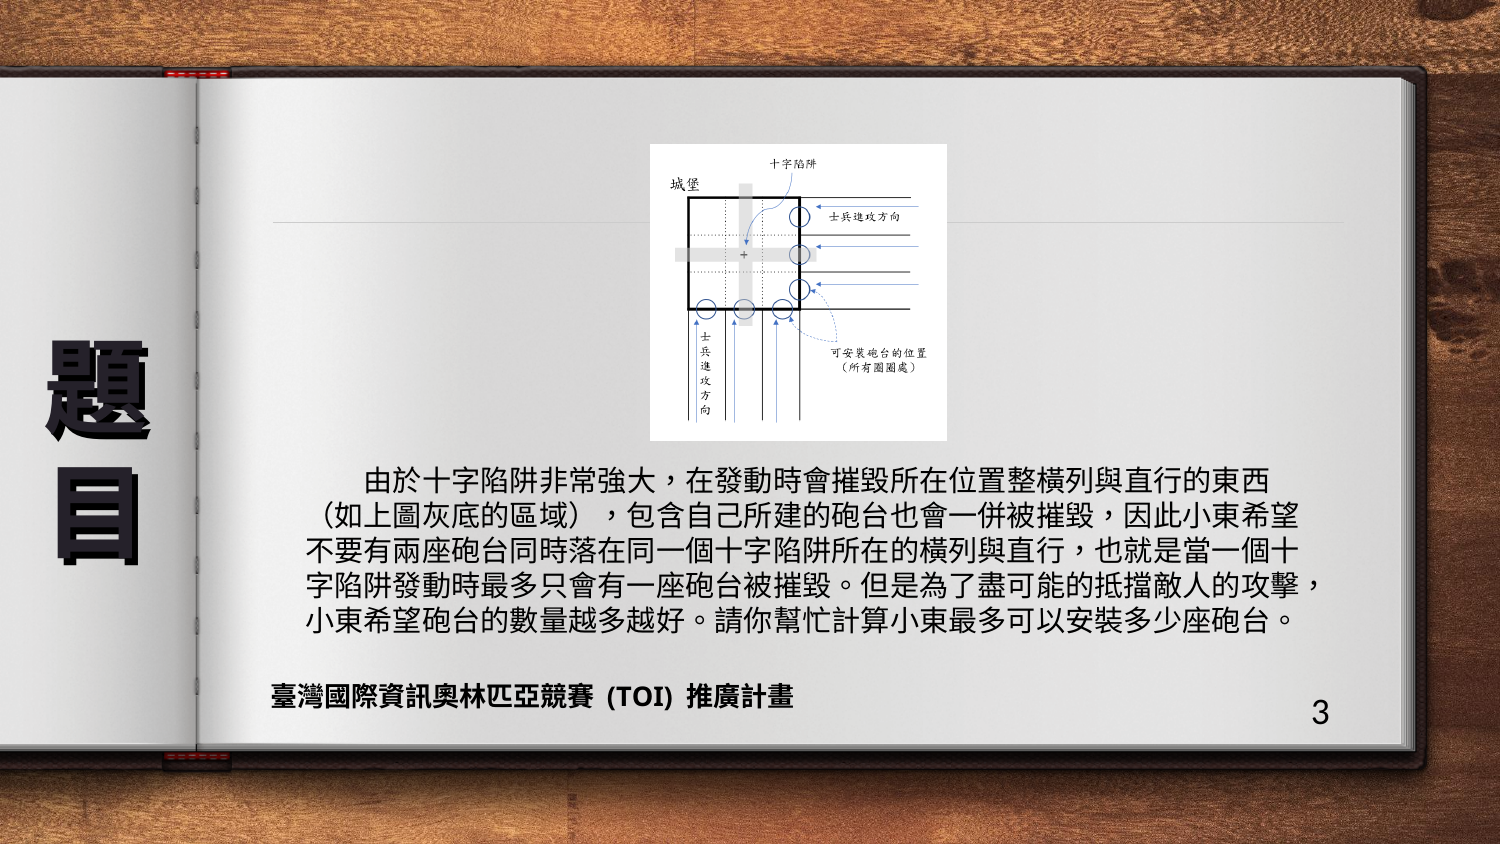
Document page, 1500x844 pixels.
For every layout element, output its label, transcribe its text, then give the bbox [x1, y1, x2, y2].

text_box 由於十字陷阱非常強大，在發動時會摧毀所在位置整橫列與直行的東西（如上圖灰底的區域），包含自己所建的砲台也會一併被摧毀，因此小東希望不要有兩座砲台同時落在同一個十字陷阱所在的橫列與直行，也就是當一個十字陷阱發動時最多只會有一座砲台被摧毀。但是為了盡可能的抵擋敵人的攻擊，小東希望砲台的數量越多越好。請你幫忙計算小東最多可以安裝多少座砲台。 [290, 455, 1324, 645]
text_box [1295, 672, 1386, 737]
title 題 目 [28, 306, 210, 552]
chart [650, 144, 947, 441]
